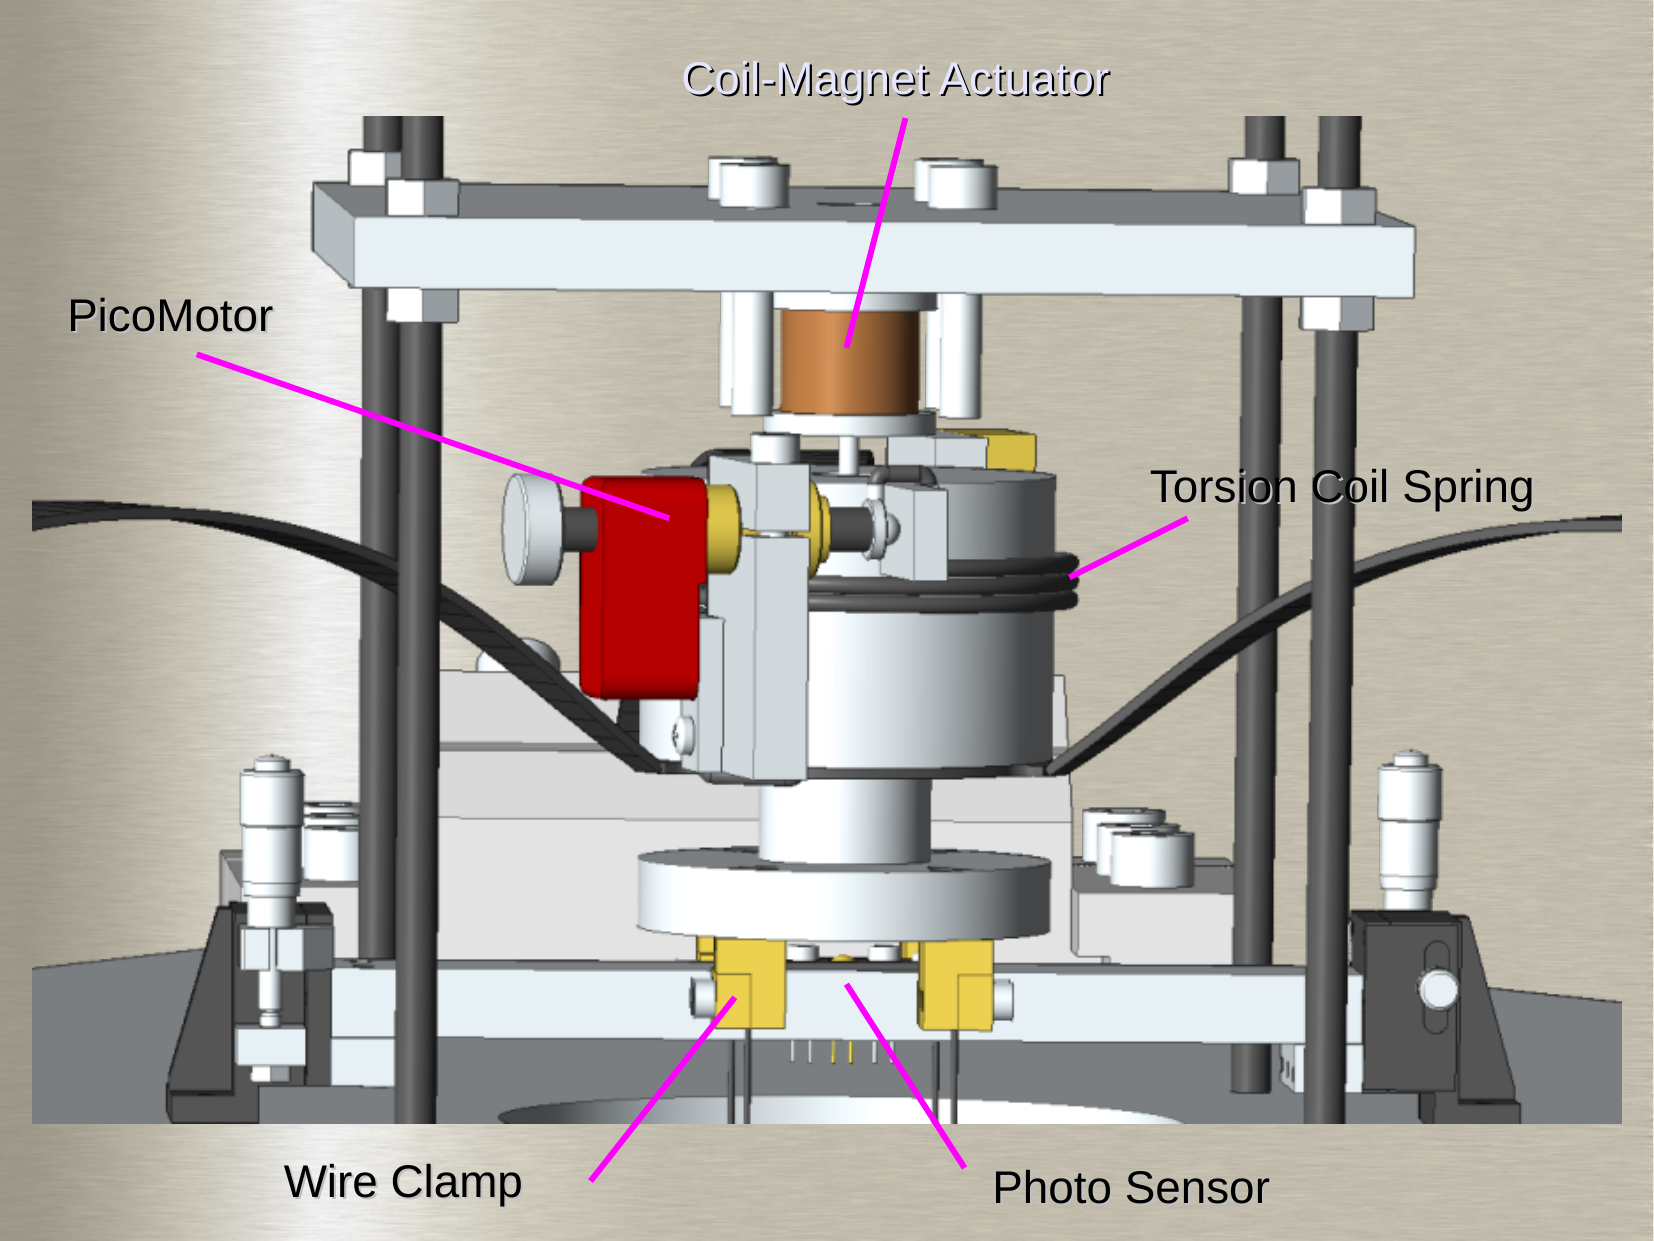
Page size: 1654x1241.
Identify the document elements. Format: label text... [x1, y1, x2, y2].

picture [0, 0, 1654, 1241]
text_box Wire Clamp [268, 1148, 534, 1215]
text_box Photo Sensor [977, 1154, 1280, 1221]
text_box Torsion Coil Spring [1135, 453, 1543, 520]
text_box Coil-Magnet Actuator [666, 45, 1117, 112]
text_box PicoMotor [52, 282, 285, 349]
